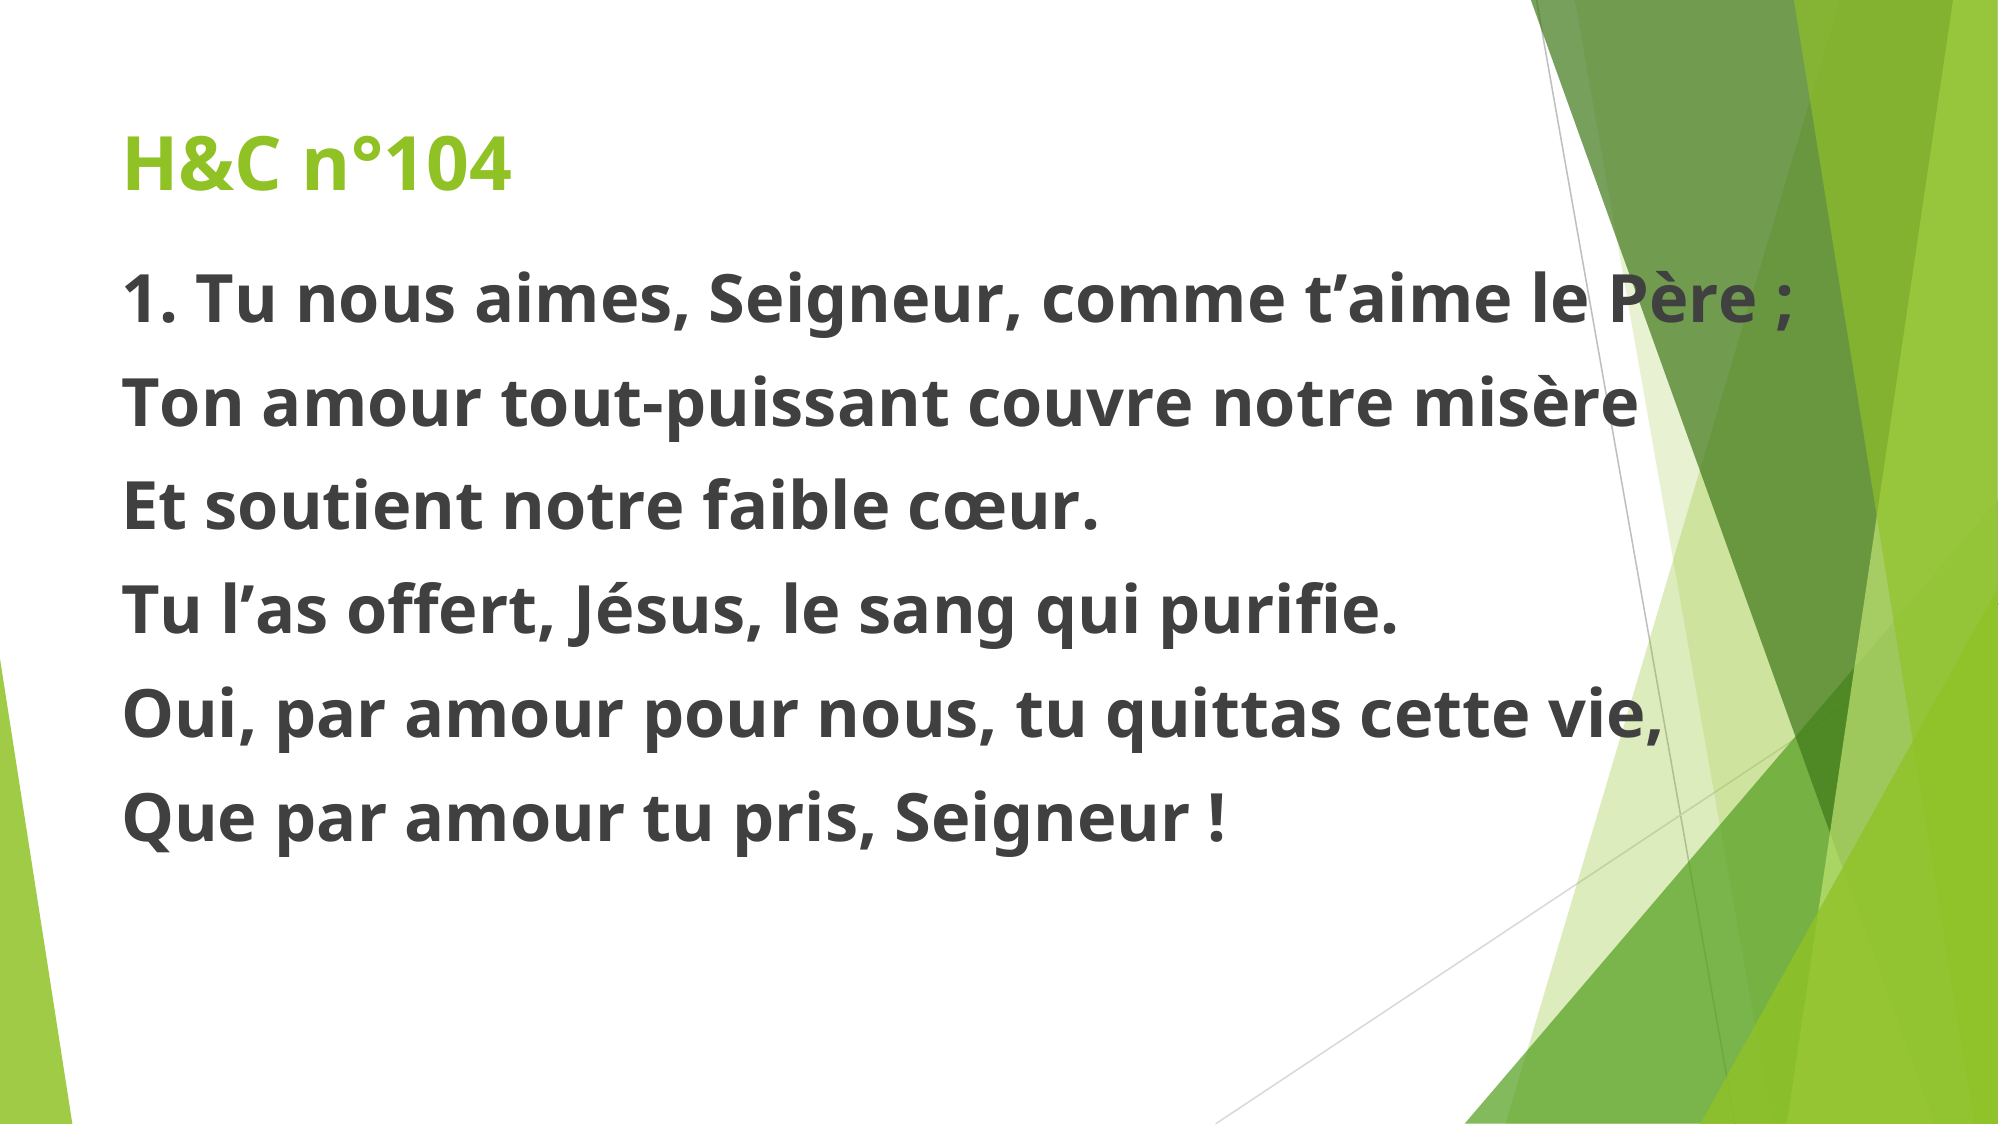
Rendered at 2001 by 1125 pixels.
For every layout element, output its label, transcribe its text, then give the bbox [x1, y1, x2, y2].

text_box 1. Tu nous aimes, Seigneur, comme t’aime le Père ; Ton amour tout-puissant couvre notre misère Et soutient notre faible cœur. Tu l’as offert, Jésus, le sang qui purifie. Oui, par amour pour nous, tu quittas cette vie, Que par amour tu pris, Seigneur ! [106, 236, 1973, 1075]
text_box H&C n°104 [106, 107, 567, 213]
